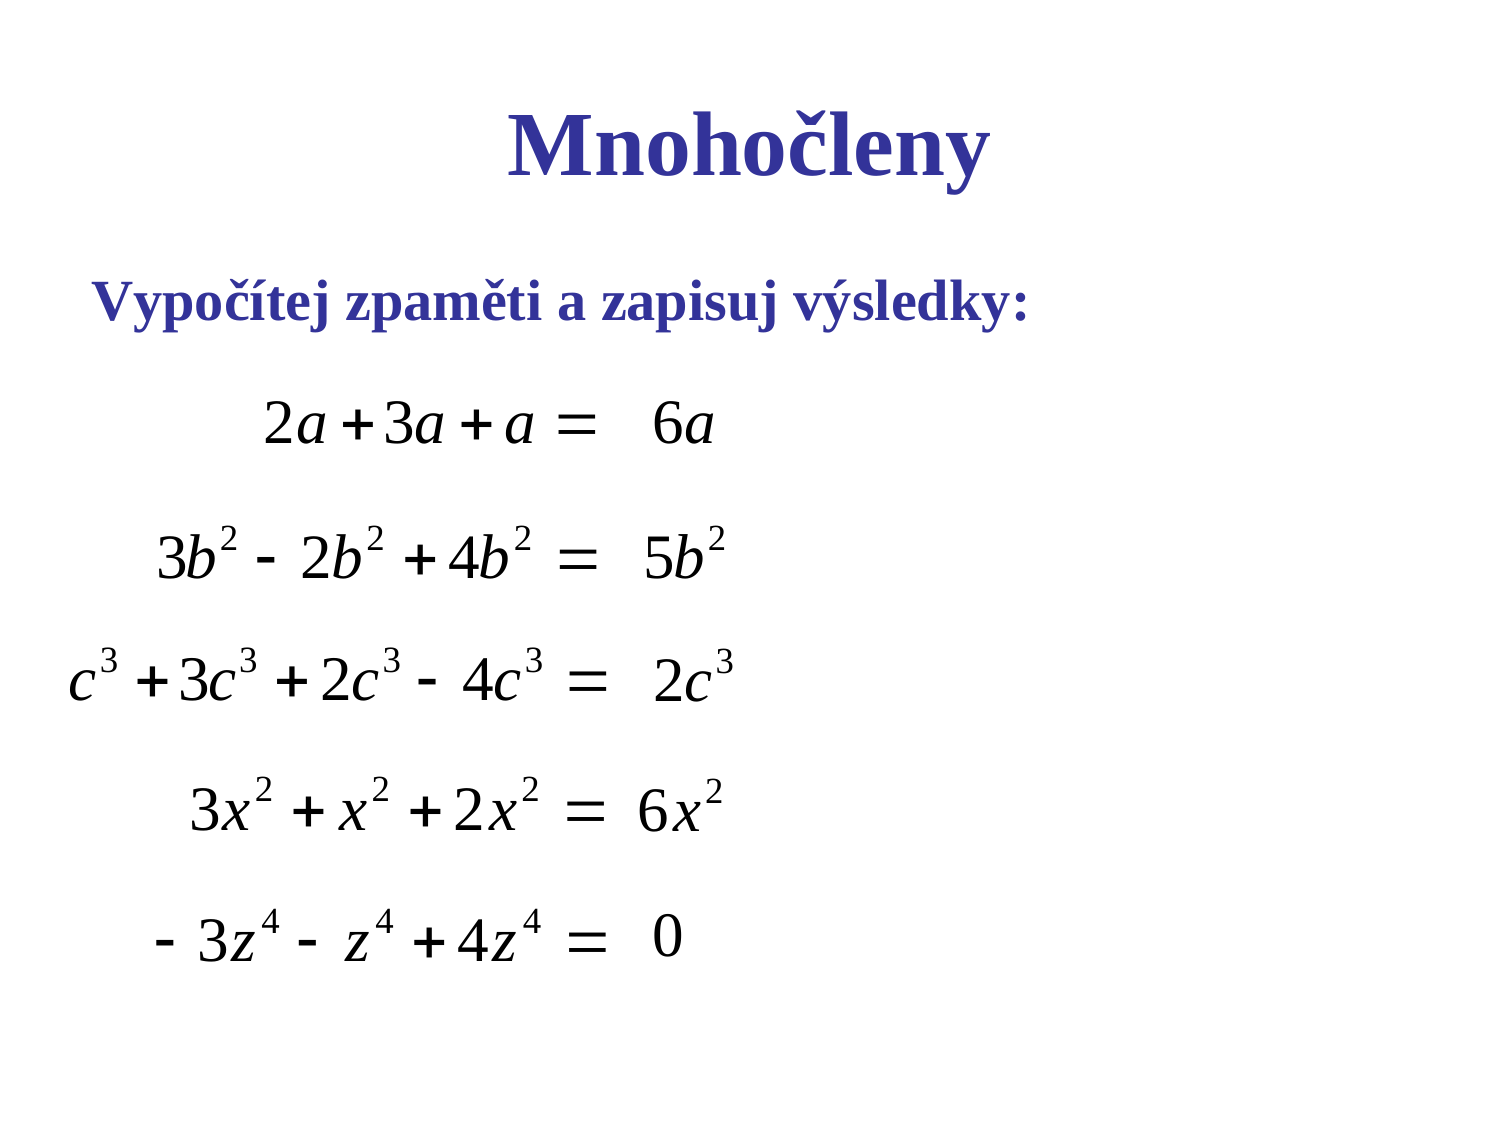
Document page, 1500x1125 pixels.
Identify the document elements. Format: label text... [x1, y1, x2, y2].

title Mnohočleny [75, 45, 1426, 233]
chart [643, 898, 697, 973]
chart [148, 510, 597, 595]
chart [253, 385, 597, 460]
chart [643, 633, 744, 718]
chart [643, 385, 728, 460]
chart [181, 761, 609, 847]
text_box Vypočítej zpaměti a zapisuj výsledky: [76, 245, 1211, 350]
chart [60, 631, 609, 717]
chart [144, 893, 609, 978]
chart [629, 763, 735, 848]
chart [635, 510, 736, 595]
